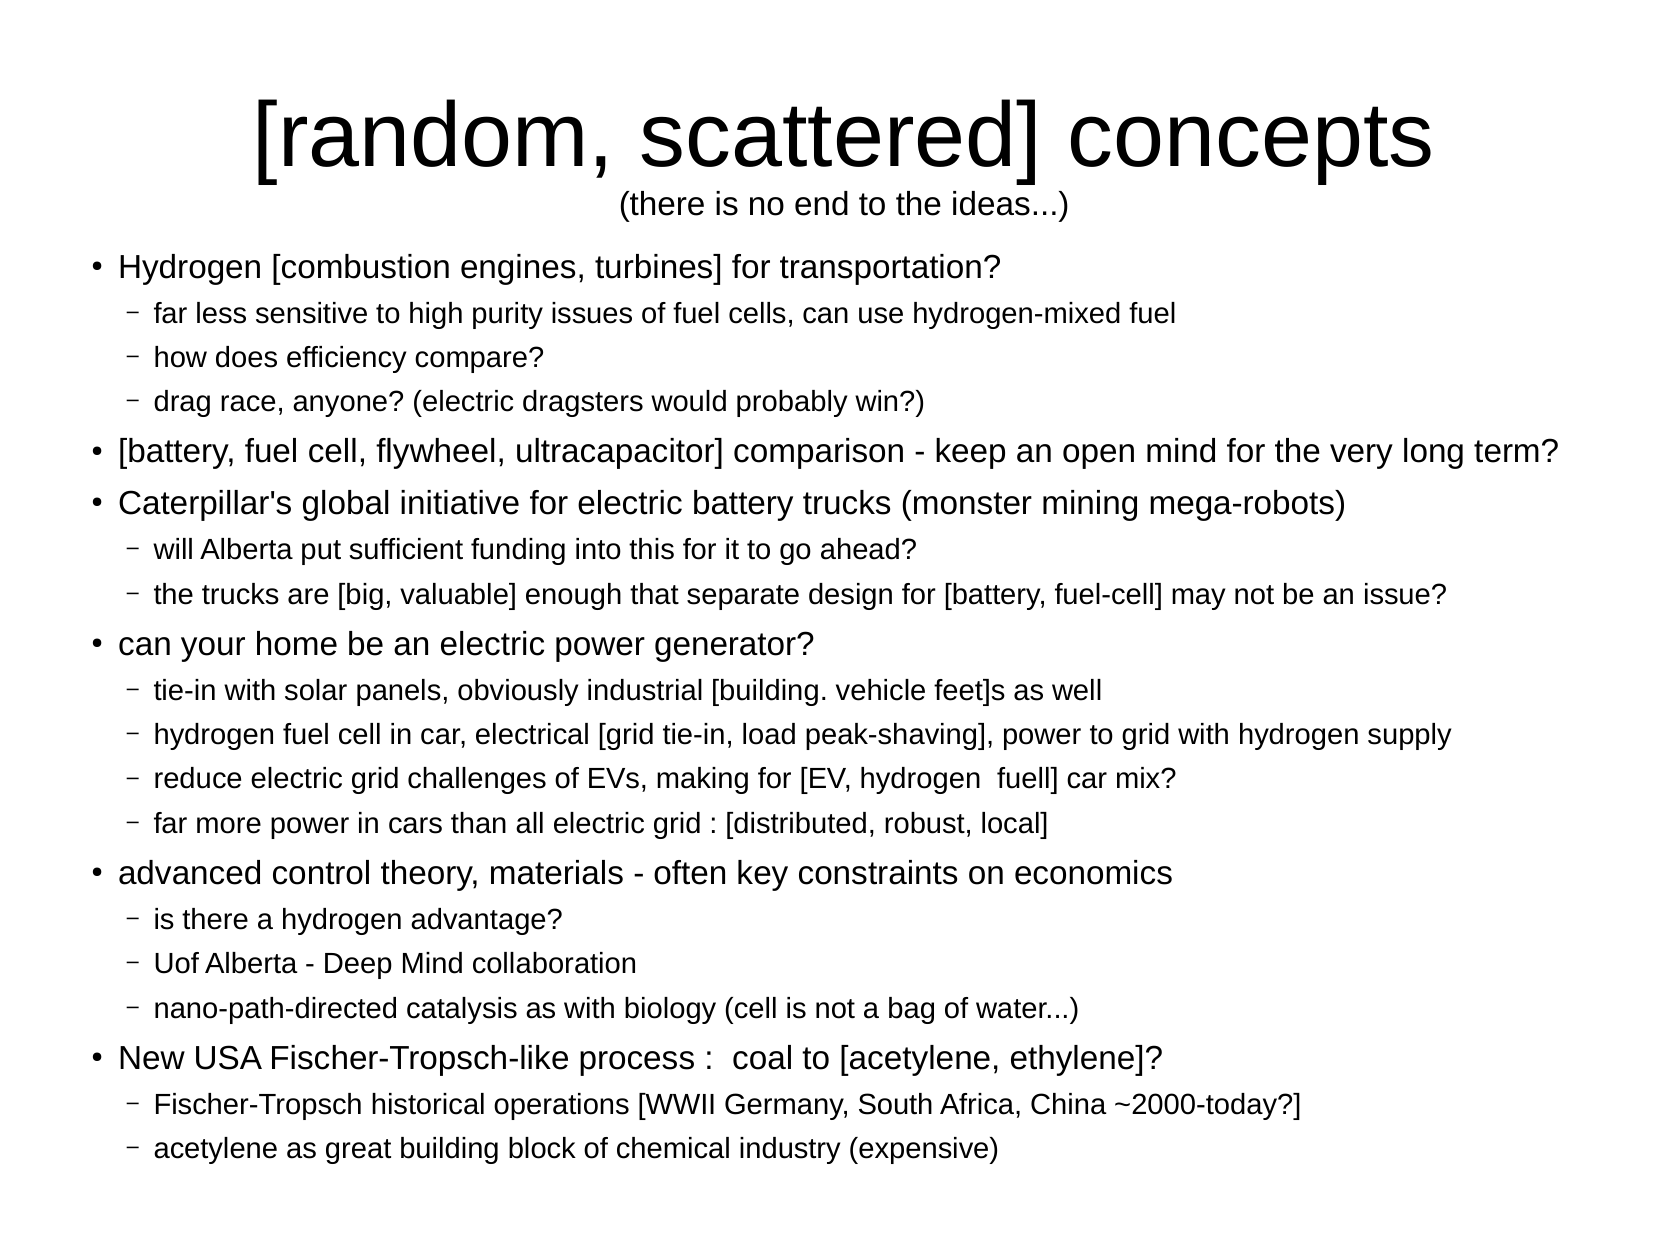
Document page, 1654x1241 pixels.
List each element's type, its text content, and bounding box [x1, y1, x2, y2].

list Hydrogen [combustion engines, turbines] for transportation? far less sensitive to high purity issues of fuel cells, can use hydrogen-mixed fuel how does efficiency compare? drag race, anyone? (electric dragsters would probably win?) [battery, fuel cell, flywheel, ultracapacitor] comparison - keep an open mind for the very long term? Caterpillar's global initiative for electric battery trucks (monster mining mega-robots) will Alberta put sufficient funding into this for it to go ahead? the trucks are [big, valuable] enough that separate design for [battery, fuel-cell] may not be an issue? can your home be an electric power generator? tie-in with solar panels, obviously industrial [building. vehicle feet]s as well hydrogen fuel cell in car, electrical [grid tie-in, load peak-shaving], power to grid with hydrogen supply reduce electric grid challenges of EVs, making for [EV, hydrogen fuell] car mix? far more power in cars than all electric grid : [distributed, robust, local] advanced control theory, materials - often key constraints on economics is there a hydrogen advantage? Uof Alberta - Deep Mind collaboration nano-path-directed catalysis as with biology (cell is not a bag of water...) New USA Fischer-Tropsch-like process : coal to [acetylene, ethylene]? Fischer-Tropsch historical operations [WWII Germany, South Africa, China ~2000-today?] acetylene as great building block of chemical industry (expensive) [82, 248, 1571, 1182]
title [random, scattered] concepts (there is no end to the ideas...) [82, 49, 1571, 248]
